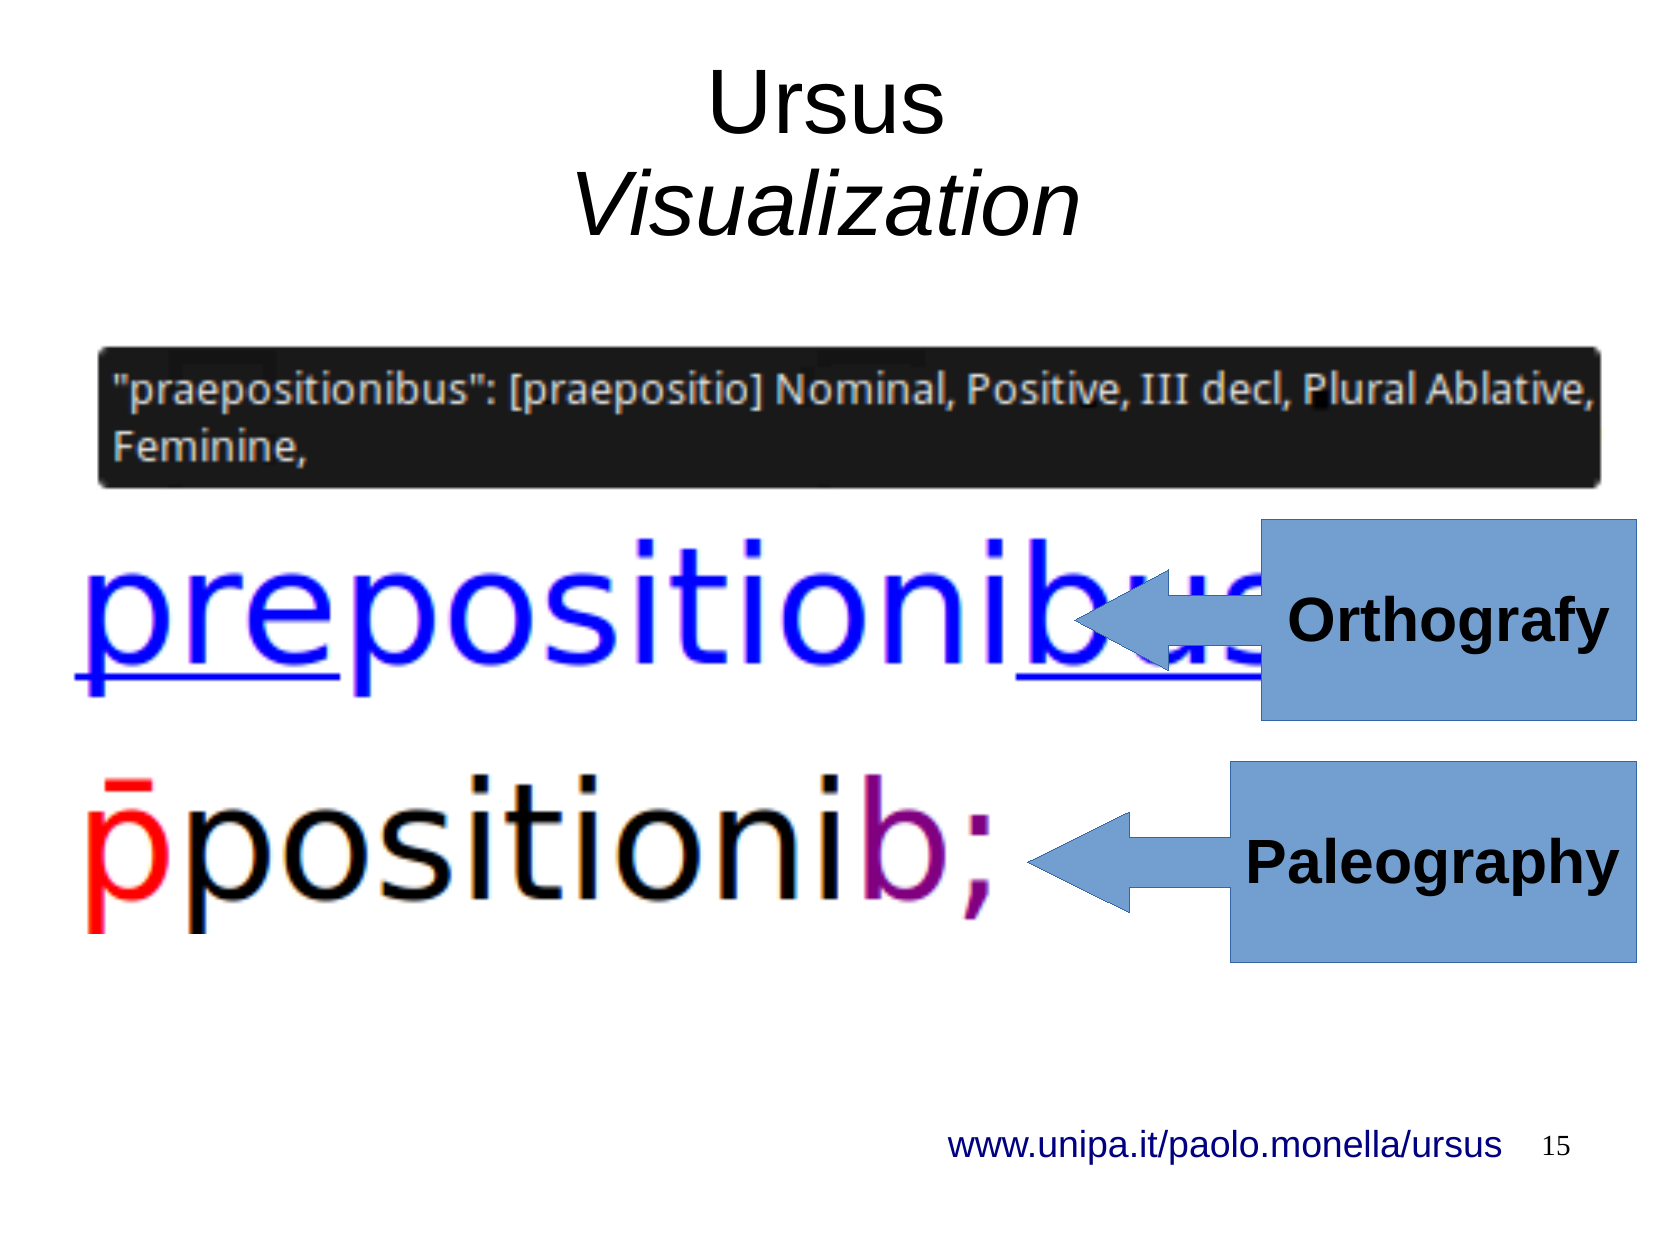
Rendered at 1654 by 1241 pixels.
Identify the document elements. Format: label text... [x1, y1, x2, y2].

text_box Paleography [1027, 761, 1637, 963]
text_box www.unipa.it/paolo.monella/ursus [933, 1116, 1548, 1216]
title Ursus Visualization [82, 49, 1571, 257]
picture [59, 311, 1612, 934]
text_box Orthografy [1074, 519, 1637, 721]
